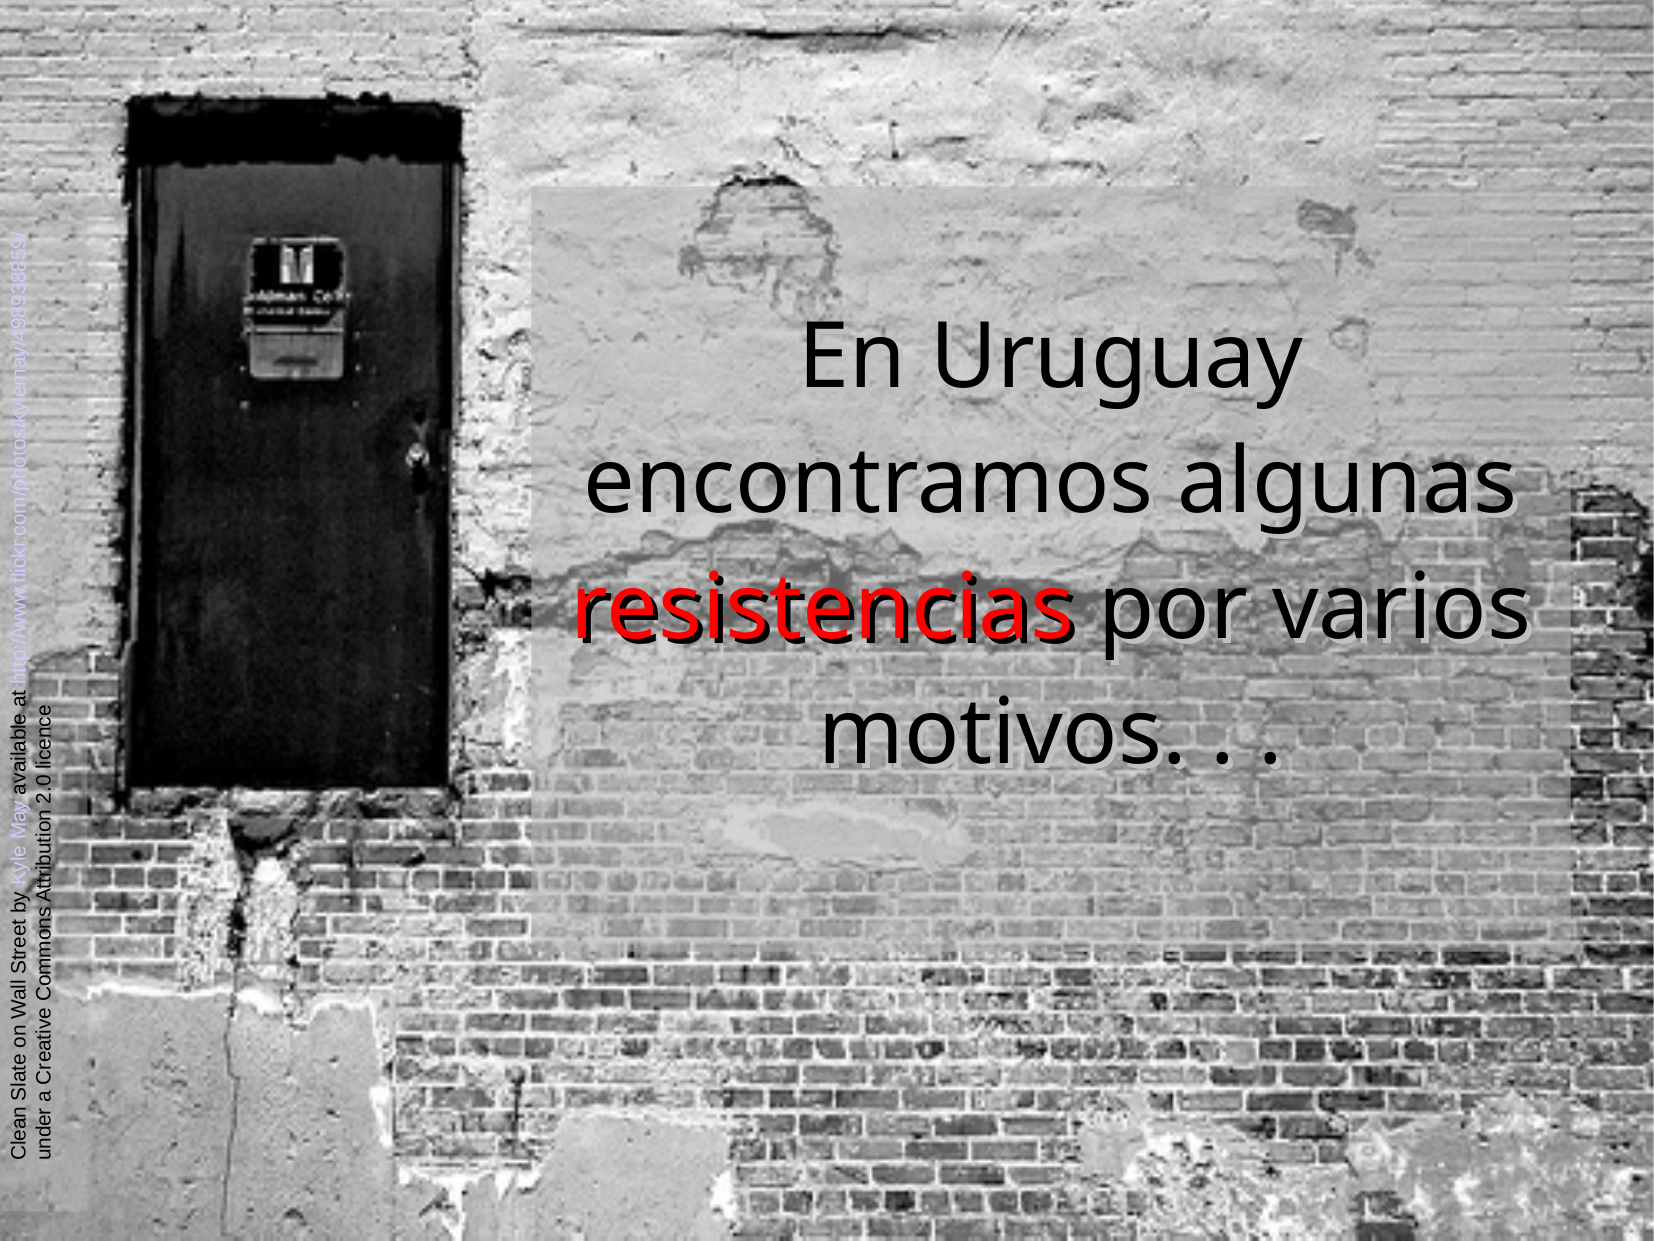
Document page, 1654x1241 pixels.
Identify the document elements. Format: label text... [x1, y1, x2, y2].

picture [0, 0, 1654, 1241]
text_box Clean Slate on Wall Street by Kyle May available at http://www.flickr.com/photos/kylemay/498938859/ under a Creative Commons Attribution 2.0 licence [0, 211, 88, 1212]
list En Uruguay encontramos algunas resistencias por varios motivos. . . [531, 186, 1571, 952]
